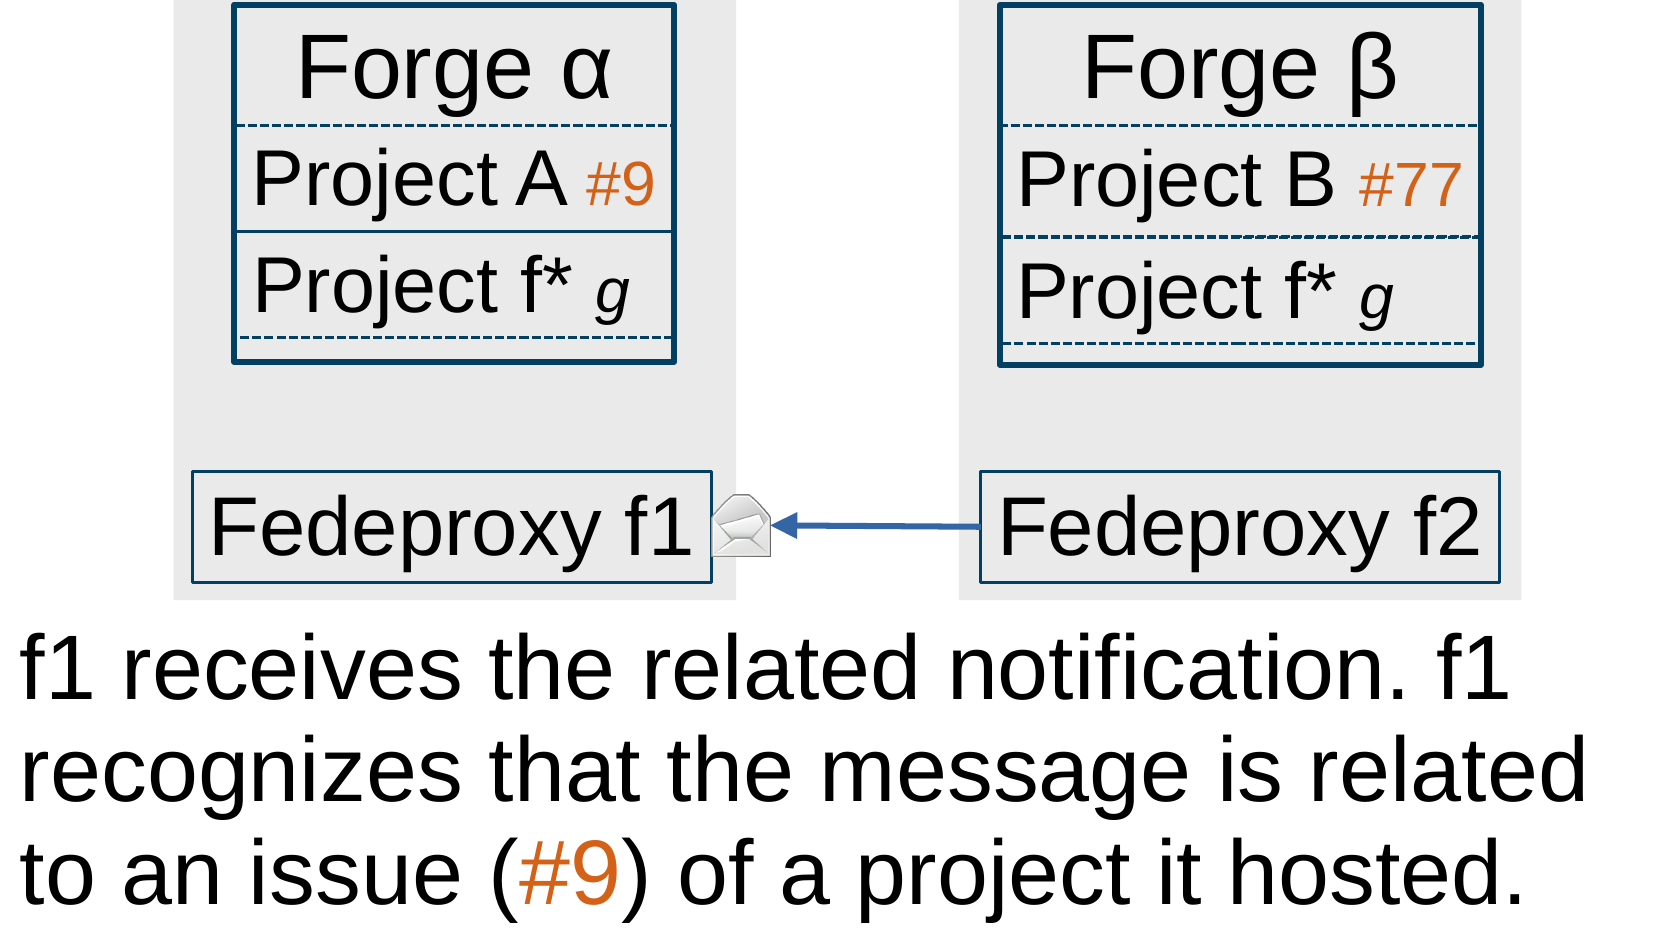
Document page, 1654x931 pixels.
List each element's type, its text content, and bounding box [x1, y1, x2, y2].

text_box [173, 0, 737, 601]
text_box Project f* g [235, 231, 673, 338]
picture [711, 494, 771, 557]
text_box Project A #9 [235, 125, 673, 231]
text_box Forge β [999, 344, 1481, 365]
text_box Forge α [234, 4, 675, 362]
text_box Forge β [999, 4, 1481, 125]
text_box Fedeproxy f1 [192, 471, 712, 583]
text_box Project f* g [999, 237, 1481, 344]
text_box Project B #77 [1000, 125, 1481, 237]
title f1 receives the related notification. f1 recognizes that the message is related to an issue (#9) of a project it hosted. [19, 616, 1633, 925]
text_box Fedeproxy f2 [980, 471, 1500, 583]
text_box [958, 0, 1522, 601]
